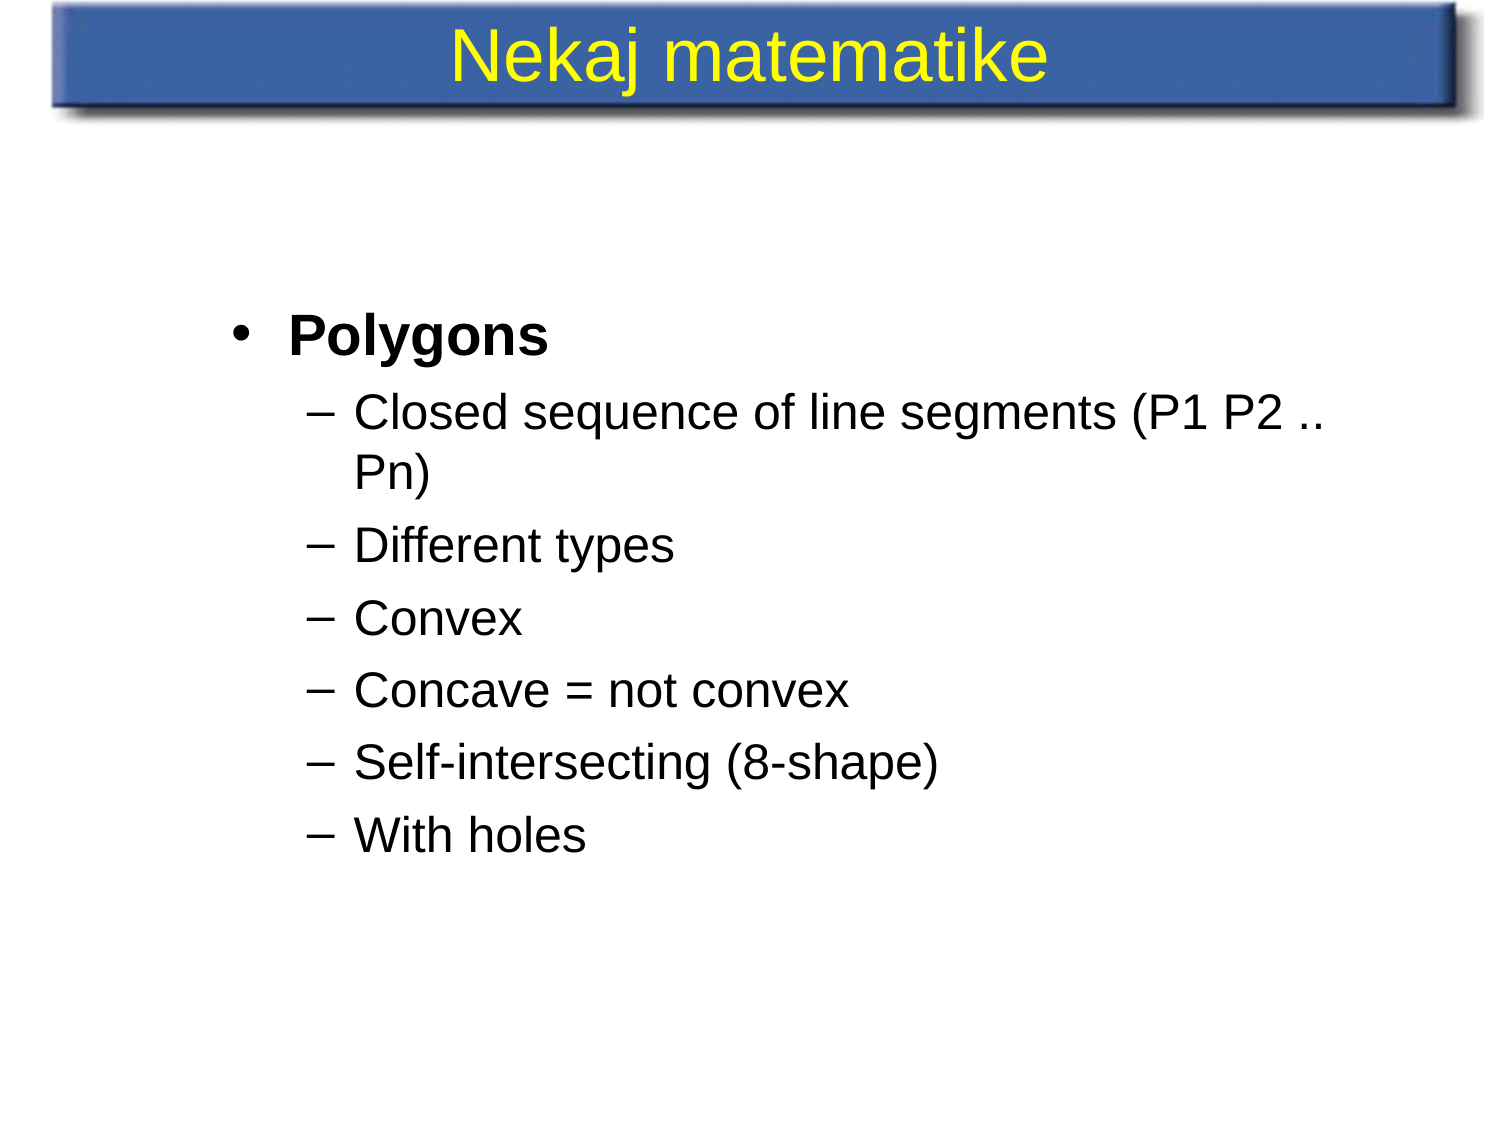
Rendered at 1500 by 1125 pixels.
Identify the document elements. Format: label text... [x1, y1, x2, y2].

picture [50, 0, 1484, 127]
list Polygons Closed sequence of line segments (P1 P2 .. Pn) Different types Convex Concave = not convex Self-intersecting (8-shape) With holes [217, 290, 1388, 1000]
title Nekaj matematike [75, 0, 1426, 105]
